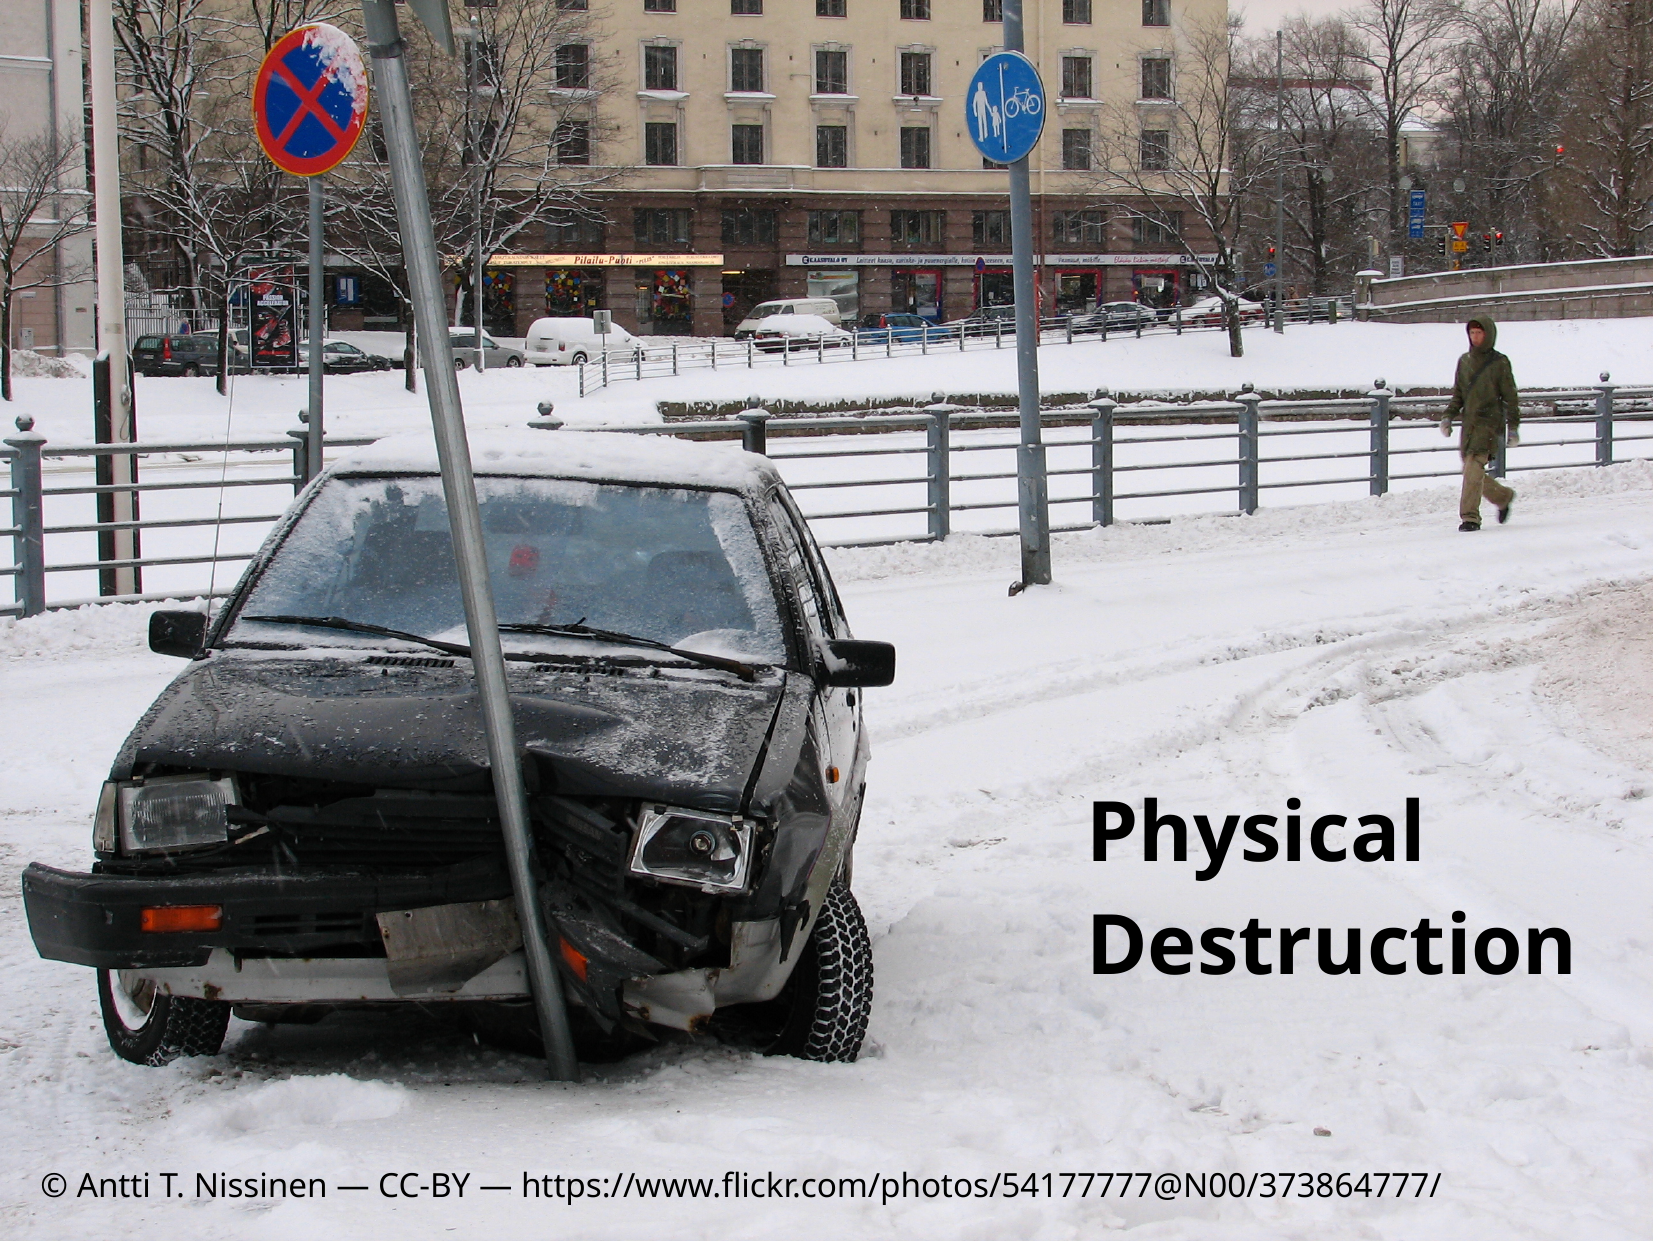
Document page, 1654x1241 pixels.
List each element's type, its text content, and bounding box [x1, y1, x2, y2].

picture [0, 0, 1653, 1241]
text_box Physical Destruction [1071, 765, 1653, 1061]
text_box © Antti T. Nissinen — CC-BY — https://www.flickr.com/photos/54177777@N00/373864777/ [25, 1155, 1433, 1208]
